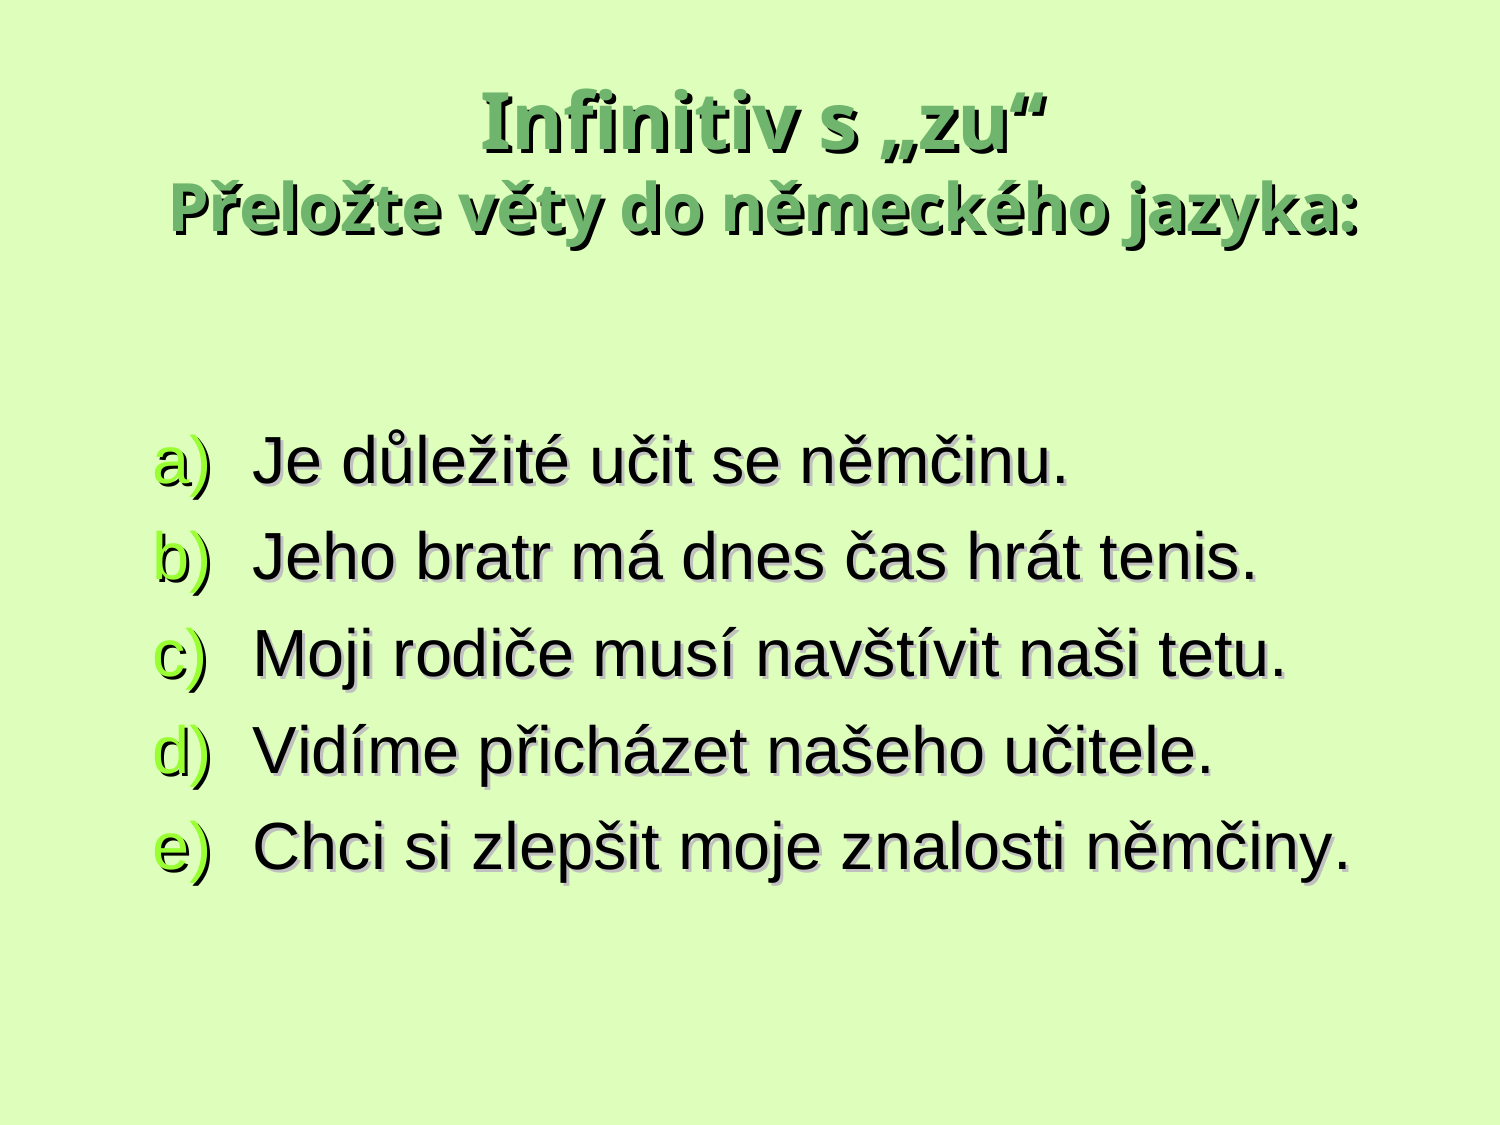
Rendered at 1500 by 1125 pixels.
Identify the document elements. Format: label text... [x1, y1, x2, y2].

list Je důležité učit se němčinu. Jeho bratr má dnes čas hrát tenis. Moji rodiče musí navštívit naši tetu. Vidíme přicházet našeho učitele. Chci si zlepšit moje znalosti němčiny. [137, 312, 1451, 1000]
title Infinitiv s „zu“ Přeložte věty do německého jazyka: [75, 40, 1451, 276]
